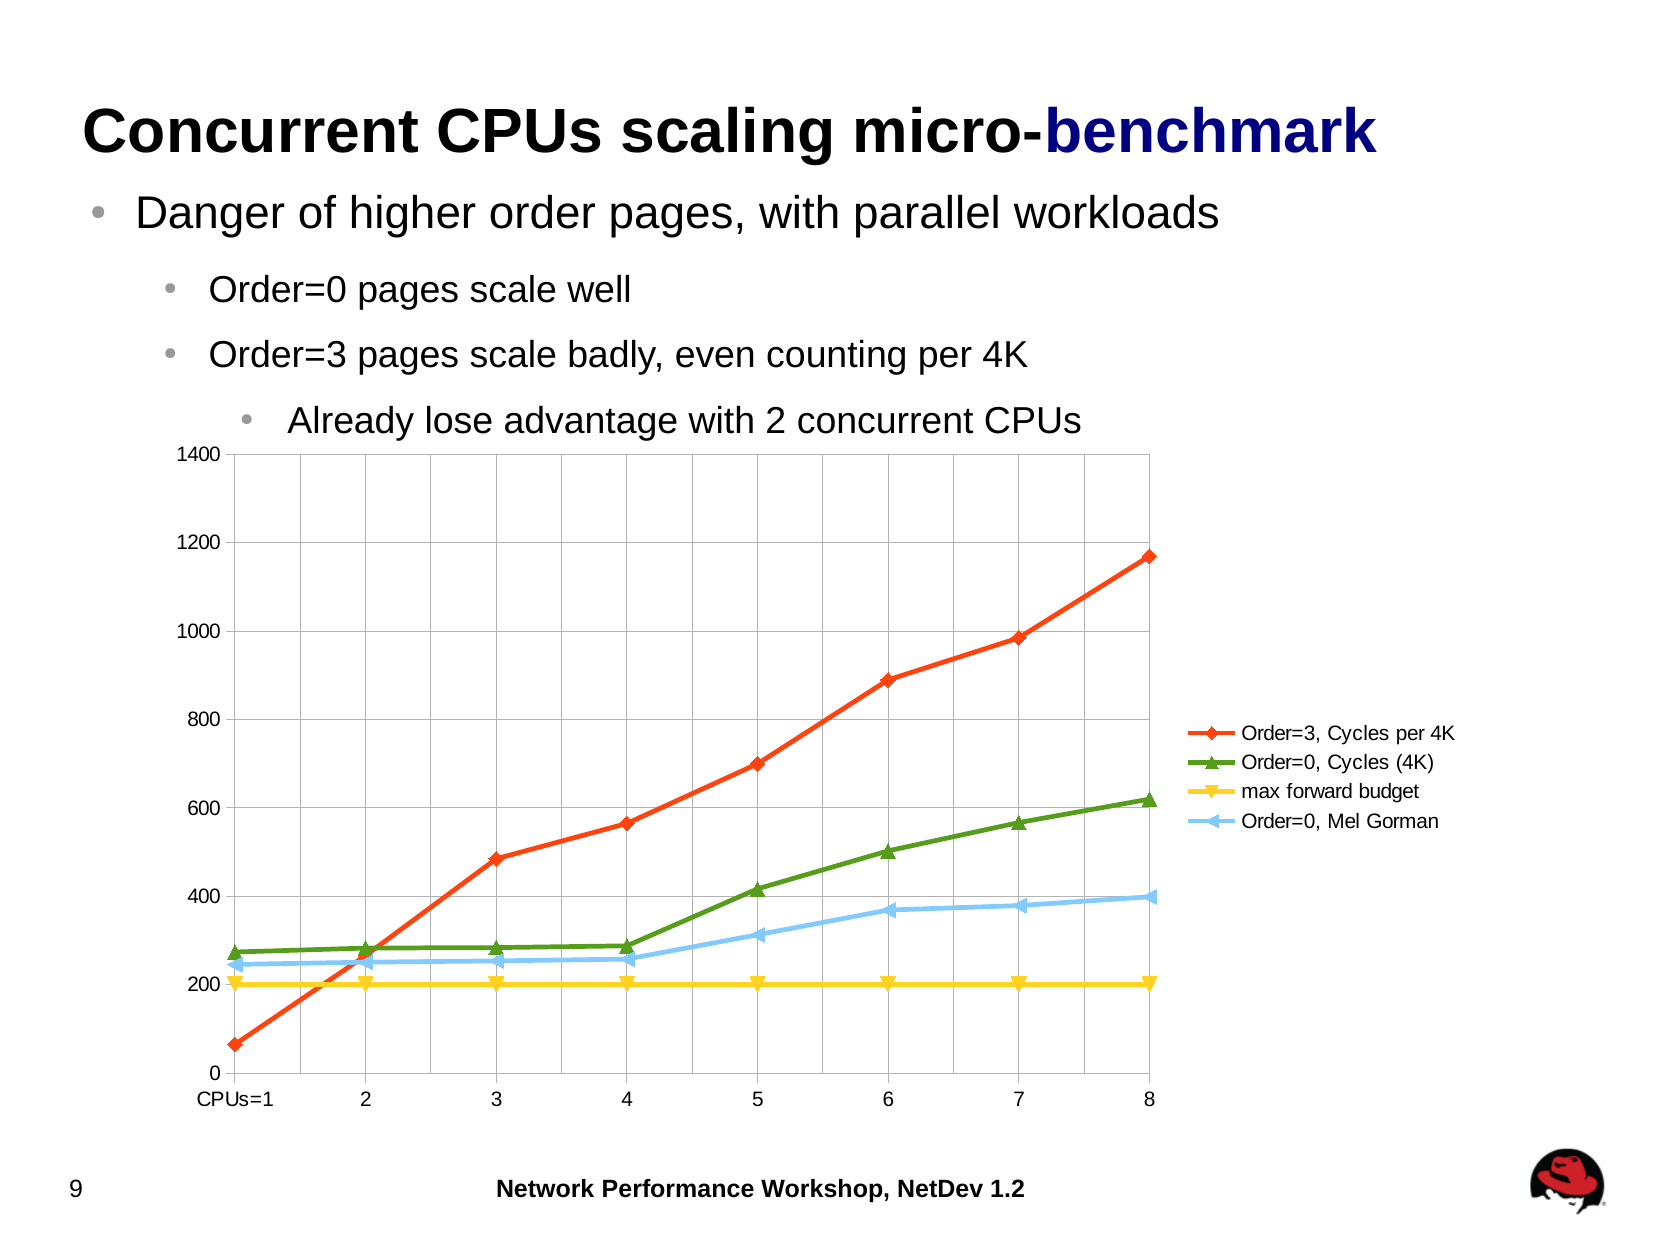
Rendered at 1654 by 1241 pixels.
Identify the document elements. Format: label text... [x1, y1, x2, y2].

title Concurrent CPUs scaling micro-benchmark [82, 37, 1571, 226]
picture [1529, 1146, 1612, 1224]
list Danger of higher order pages, with parallel workloads Order=0 pages scale well Order=3 pages scale badly, even counting per 4K Already lose advantage with 2 concurrent CPUs [74, 187, 1563, 468]
chart [149, 468, 1475, 1126]
